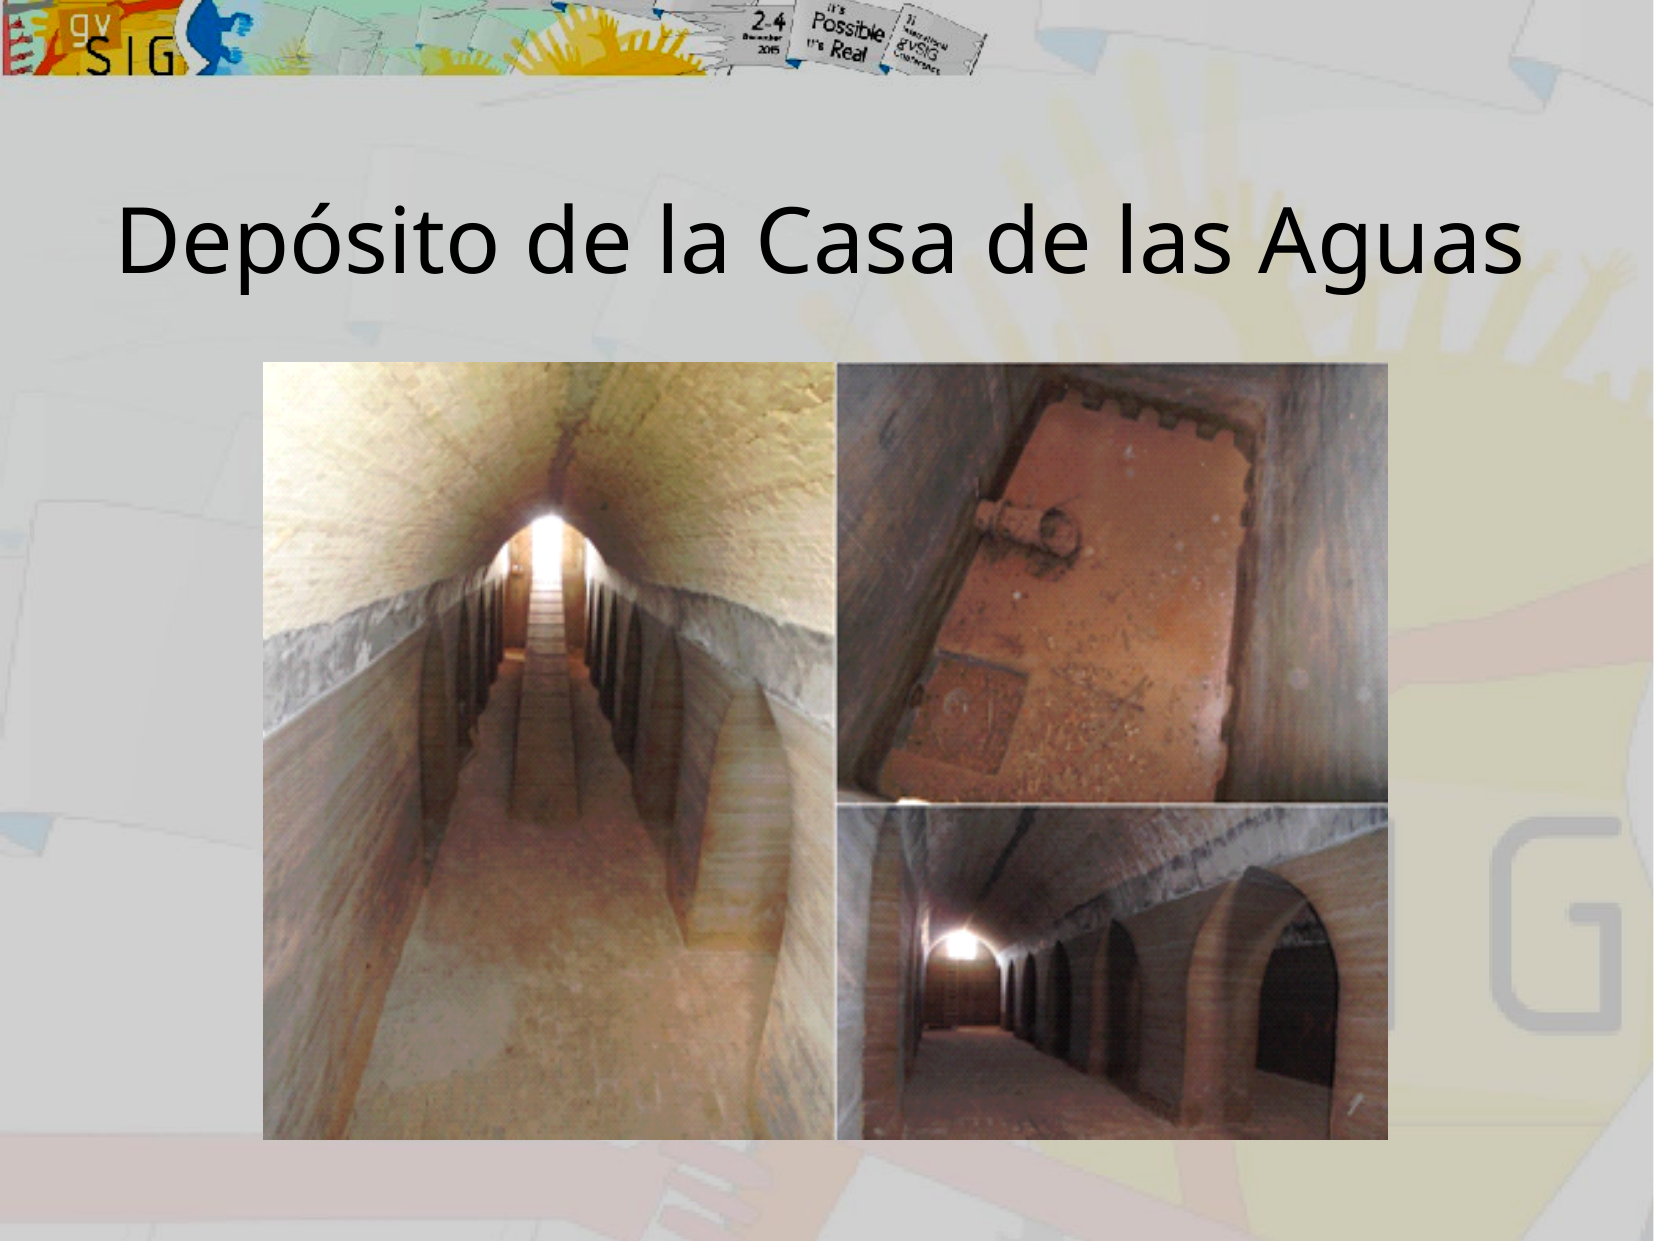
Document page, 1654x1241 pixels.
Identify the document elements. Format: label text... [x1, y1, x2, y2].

title Depósito de la Casa de las Aguas [76, 134, 1565, 342]
picture [0, 0, 1654, 1241]
